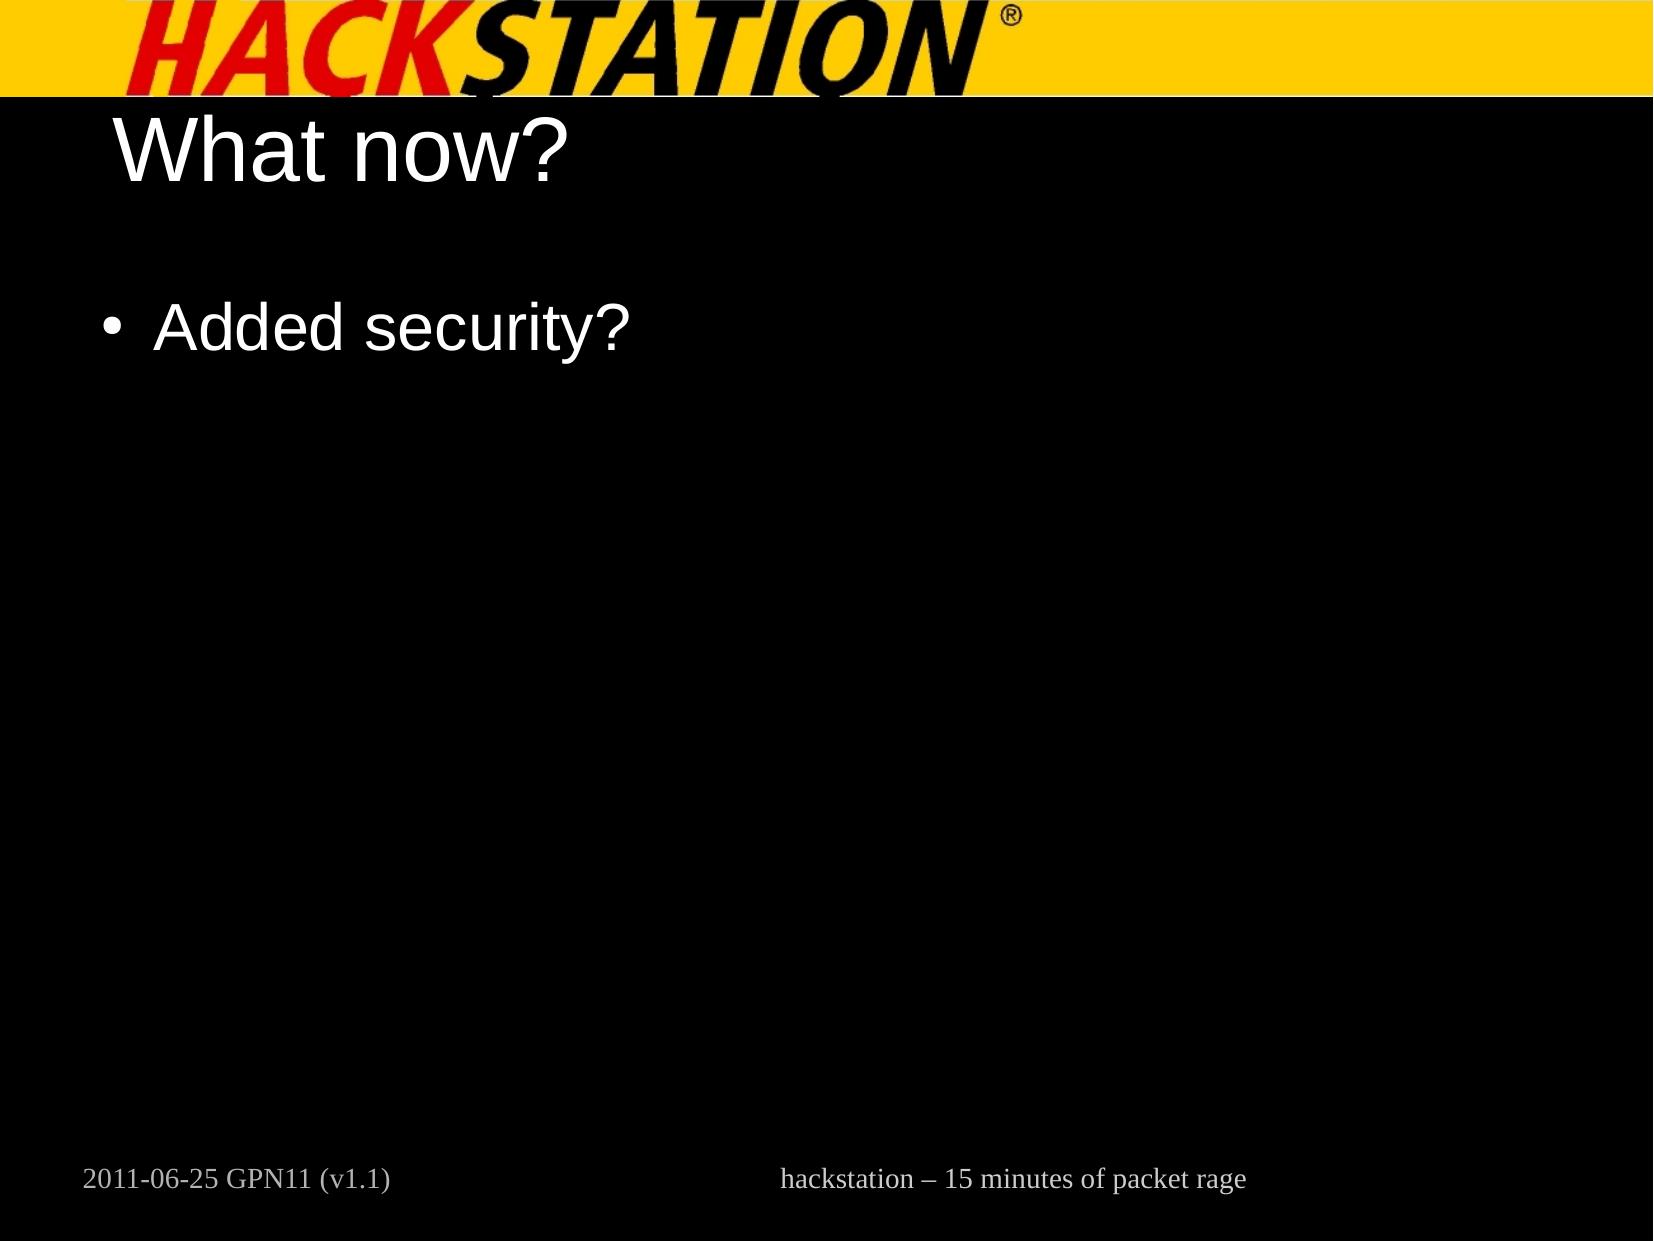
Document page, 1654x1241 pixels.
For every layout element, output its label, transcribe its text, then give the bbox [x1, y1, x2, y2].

title What now? [112, 75, 1571, 226]
picture [0, 0, 1653, 97]
list Added security? [82, 290, 1571, 1109]
